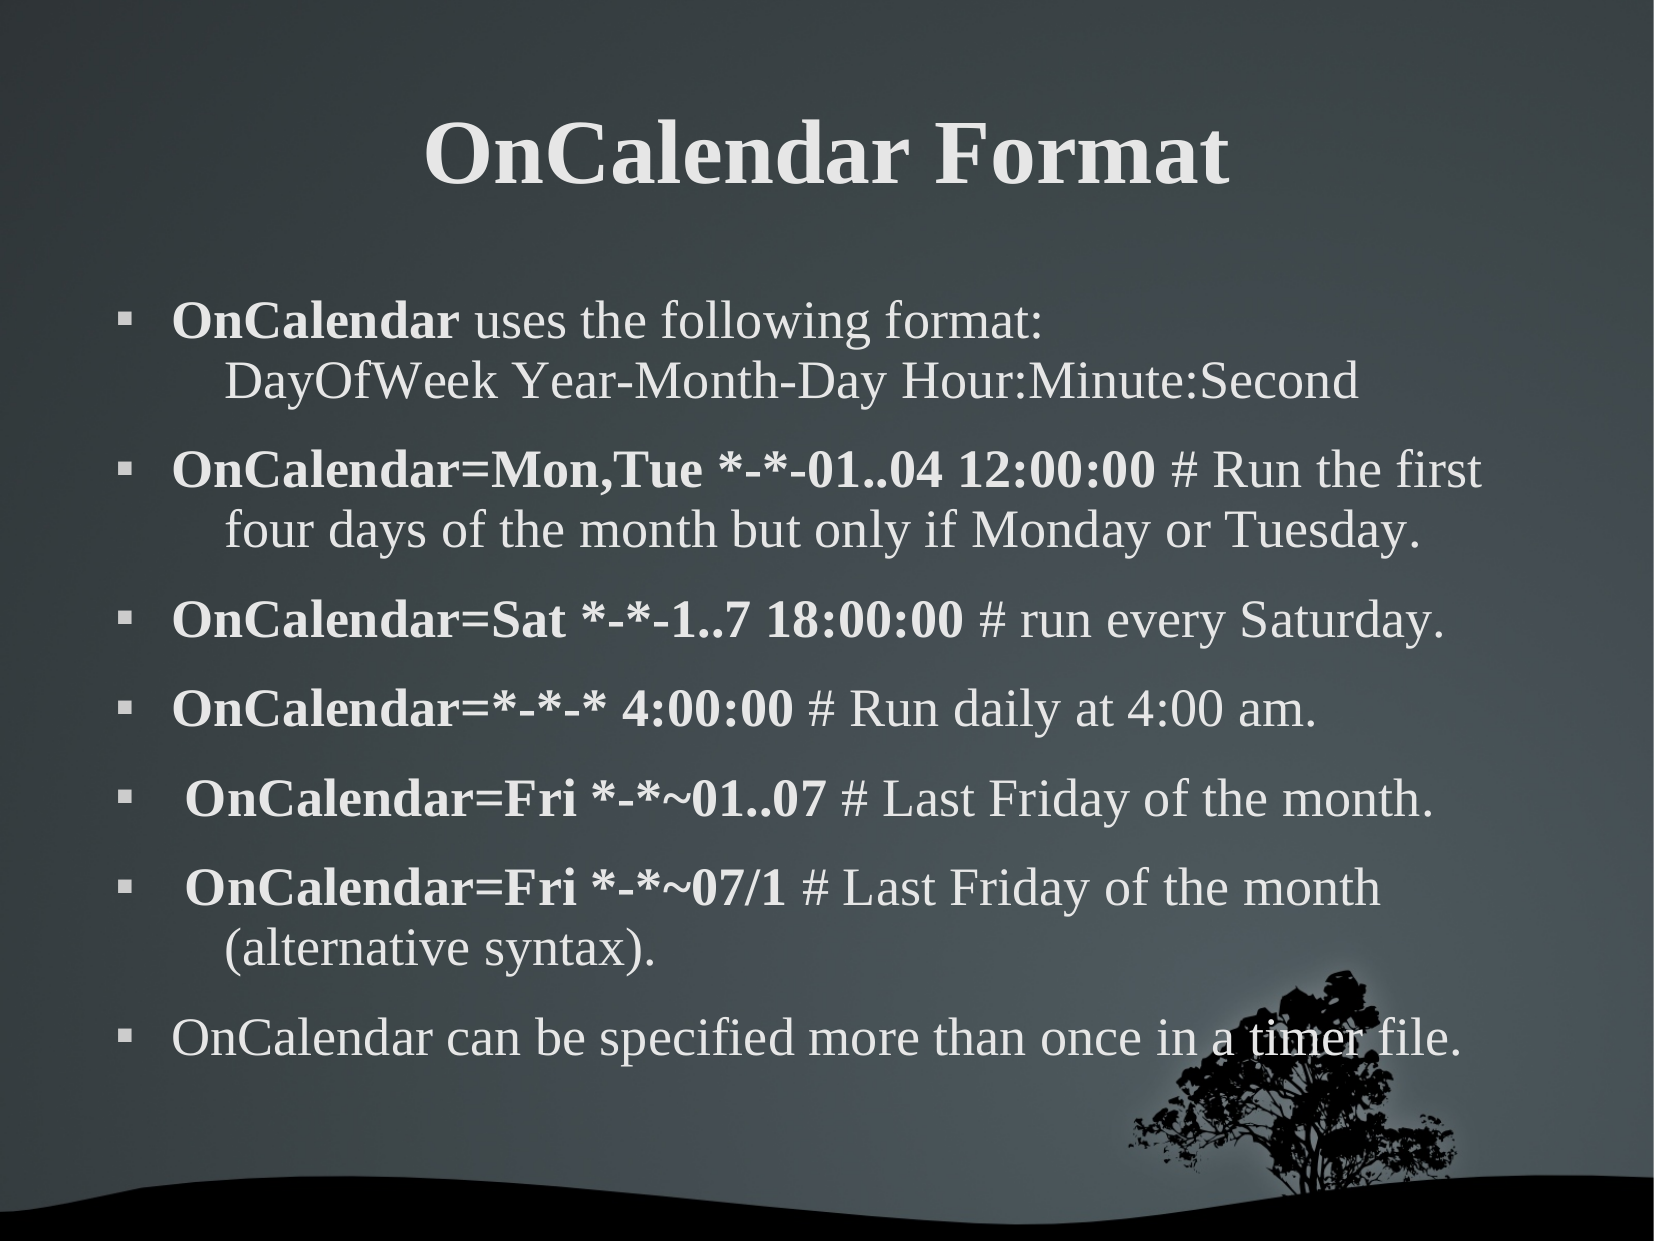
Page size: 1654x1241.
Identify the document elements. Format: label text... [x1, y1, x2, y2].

title OnCalendar Format [82, 49, 1571, 257]
picture [0, 0, 1654, 1241]
list OnCalendar uses the following format: DayOfWeek Year-Month-Day Hour:Minute:Second OnCalendar=Mon,Tue *-*-01..04 12:00:00 # Run the first four days of the month but only if Monday or Tuesday. OnCalendar=Sat *-*-1..7 18:00:00 # run every Saturday. OnCalendar=*-*-* 4:00:00 # Run daily at 4:00 am. OnCalendar=Fri *-*~01..07 # Last Friday of the month. OnCalendar=Fri *-*~07/1 # Last Friday of the month (alternative syntax). OnCalendar can be specified more than once in a timer file. [82, 290, 1571, 1109]
